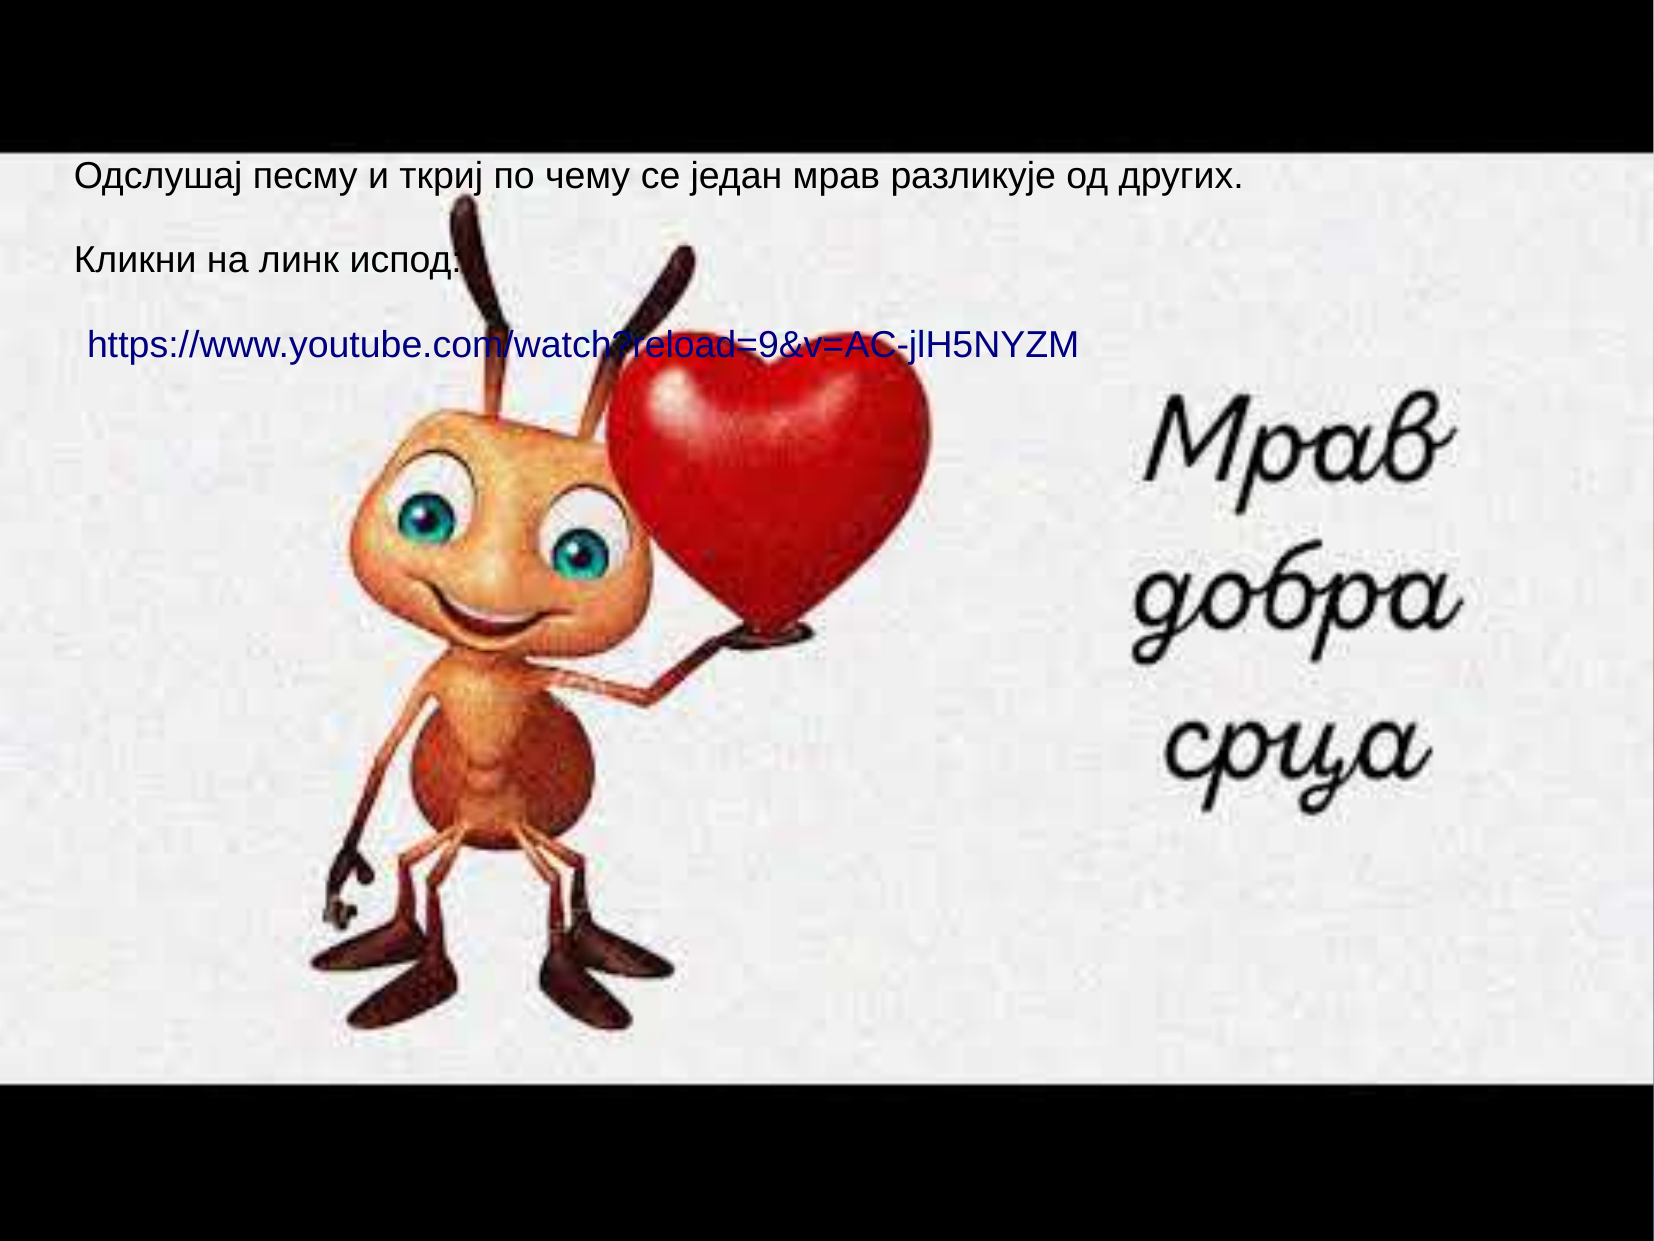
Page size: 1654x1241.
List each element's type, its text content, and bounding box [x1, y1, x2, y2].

picture [0, 0, 1654, 1241]
text_box Одслушај песму и ткриј по чему се један мрав разликује од других. Кликни на линк испод: https://www.youtube.com/watch?reload=9&v=AC-jlH5NYZM [59, 147, 1536, 415]
